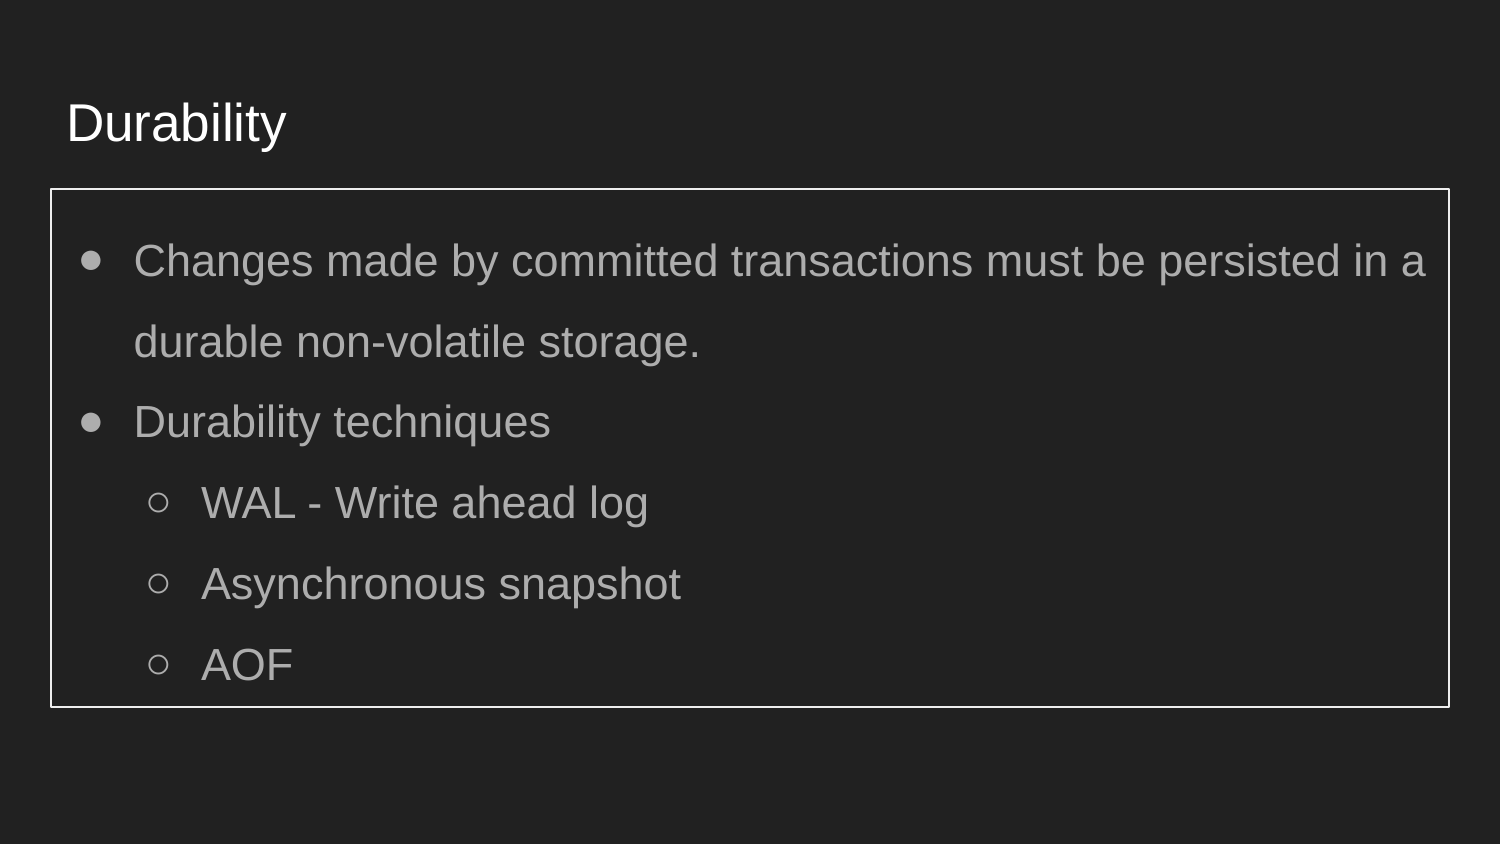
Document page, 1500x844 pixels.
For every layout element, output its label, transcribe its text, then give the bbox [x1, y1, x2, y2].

title Durability [51, 72, 1449, 167]
list Changes made by committed transactions must be persisted in a durable non-volatile storage. Durability techniques WAL - Write ahead log Asynchronous snapshot AOF [51, 189, 1449, 708]
